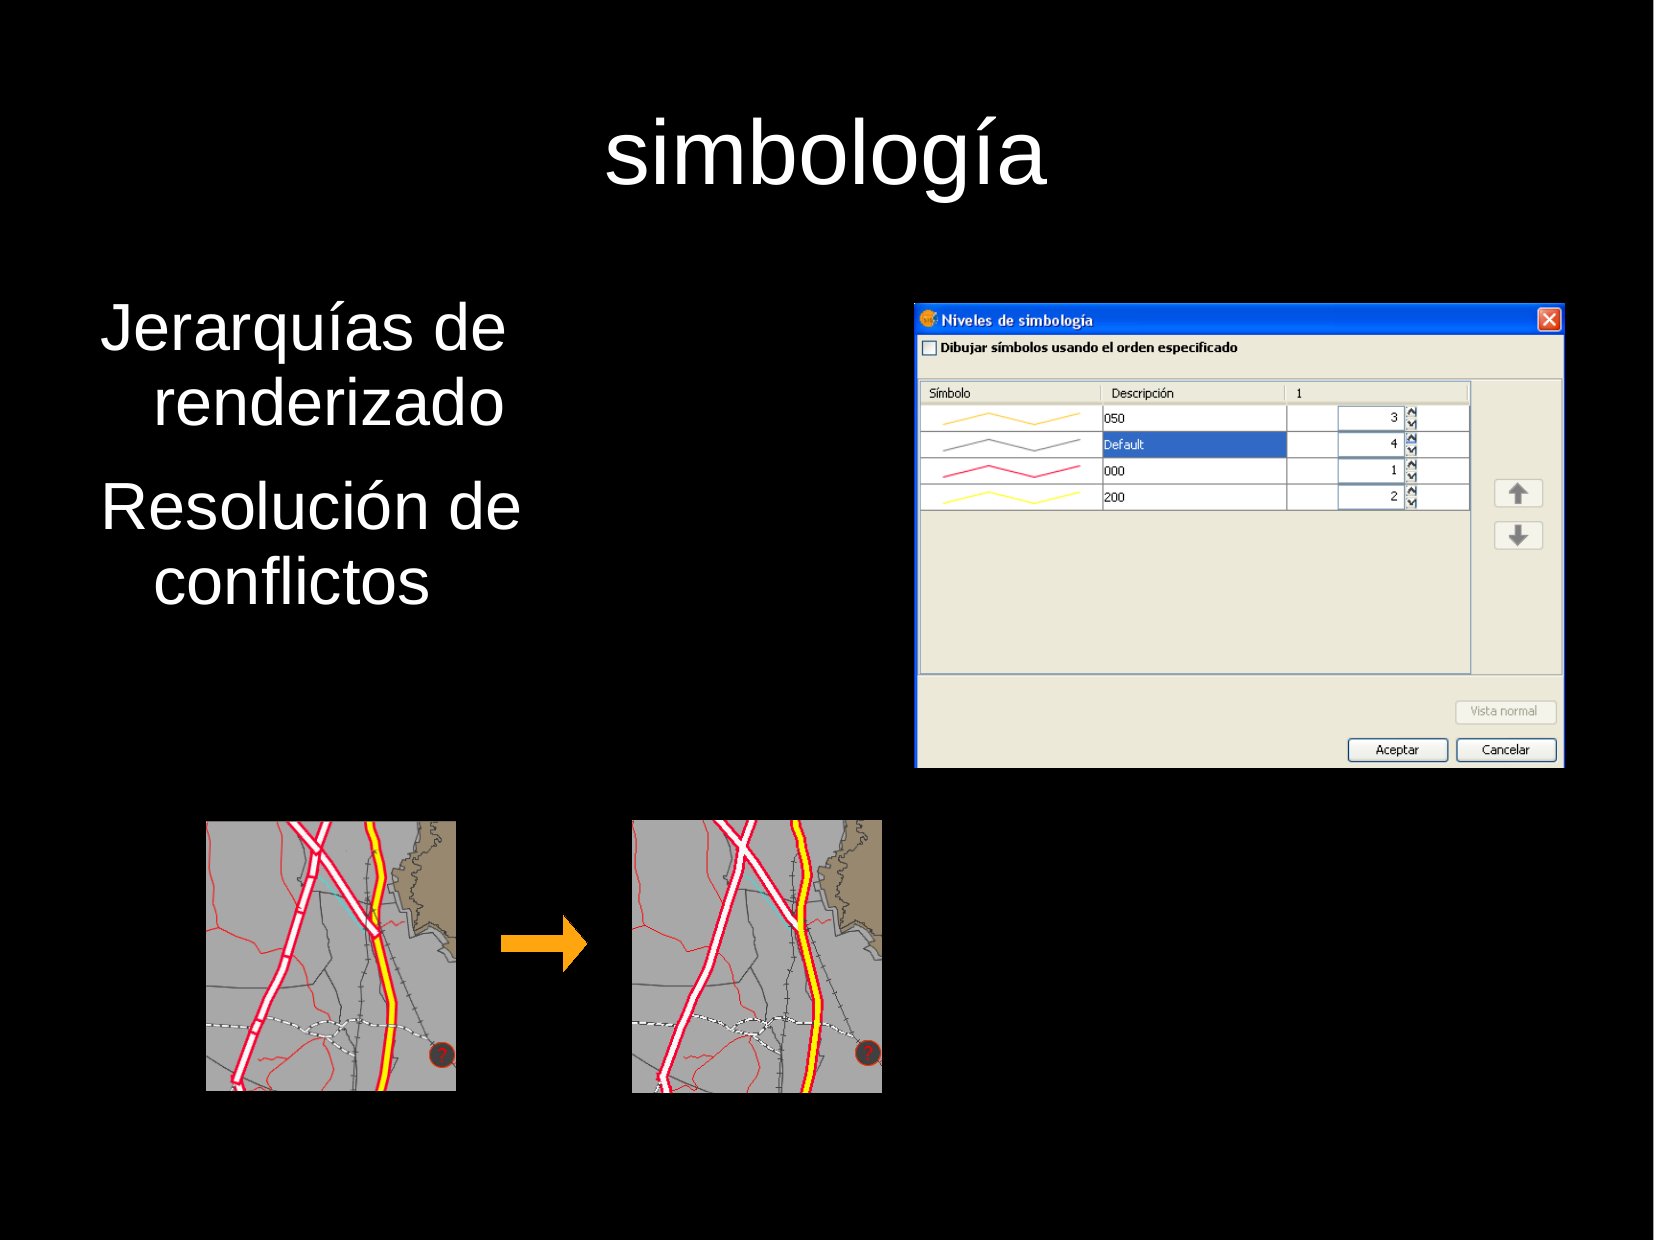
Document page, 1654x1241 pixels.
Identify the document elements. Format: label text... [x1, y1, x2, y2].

picture [914, 303, 1565, 768]
text_box [500, 913, 589, 974]
title simbología [82, 49, 1571, 257]
picture [632, 820, 882, 1093]
picture [206, 821, 456, 1091]
list Jerarquías de renderizado Resolución de conflictos [82, 290, 809, 1109]
